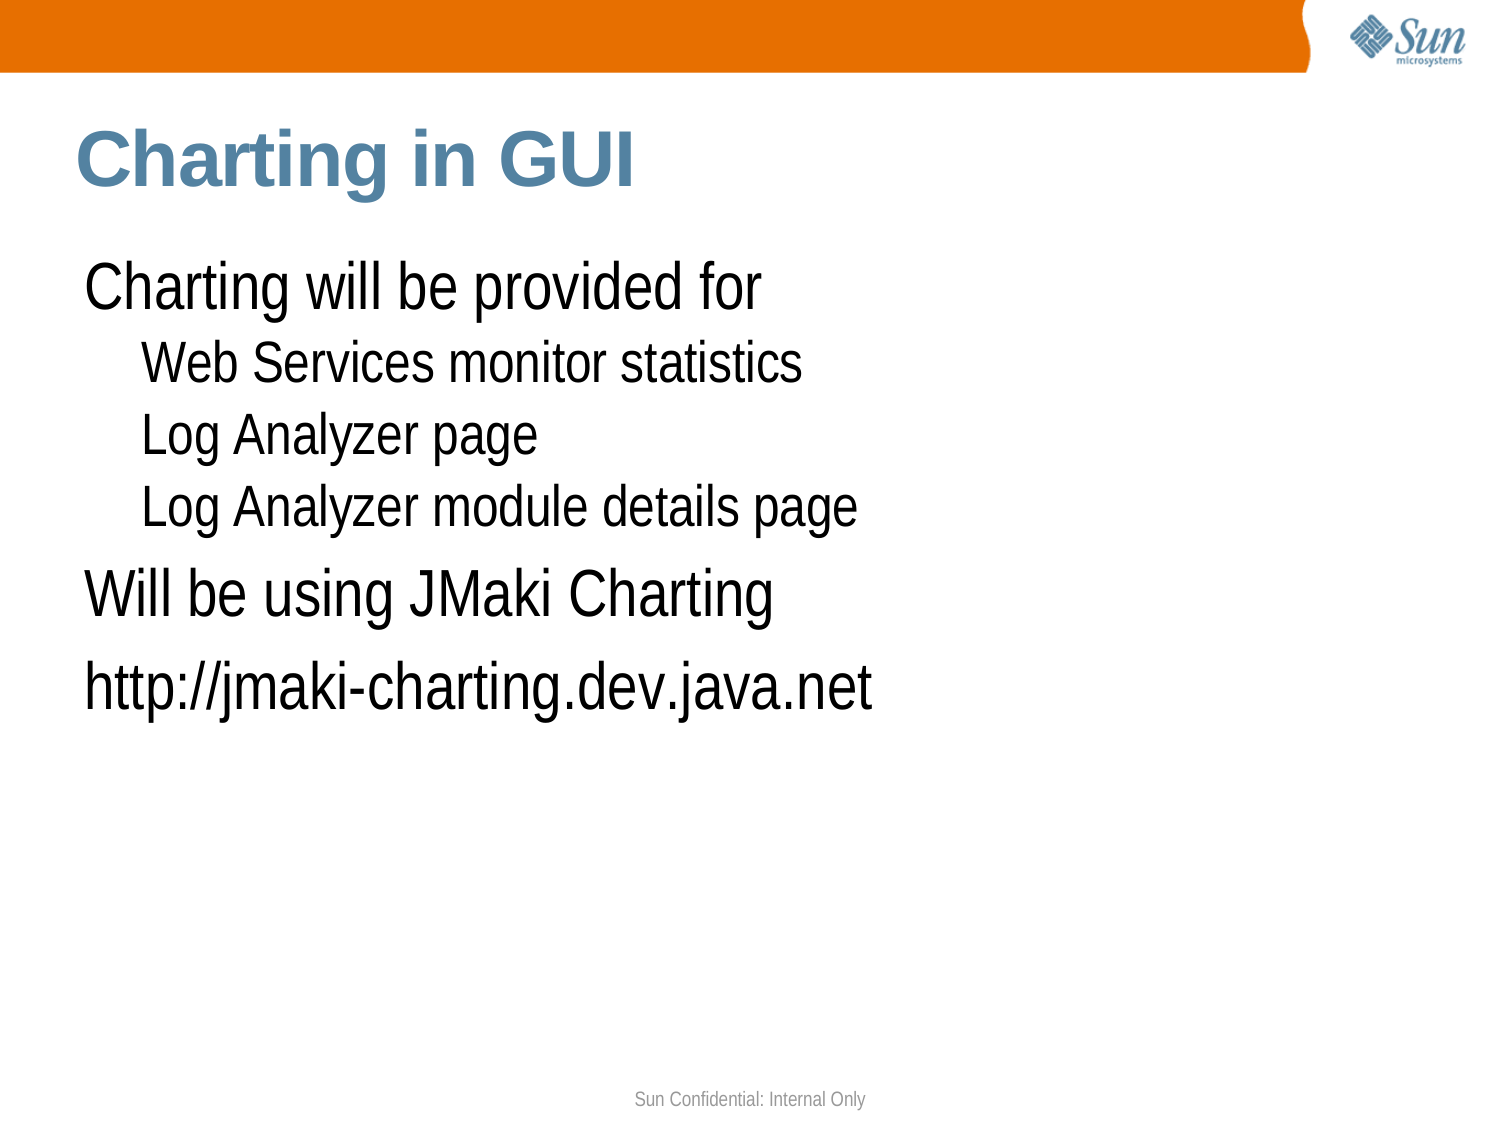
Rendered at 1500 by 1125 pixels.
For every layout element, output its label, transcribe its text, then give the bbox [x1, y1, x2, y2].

picture [0, 0, 1500, 75]
title Charting in GUI [75, 122, 1438, 228]
list Charting will be provided for Web Services monitor statistics Log Analyzer page Log Analyzer module details page Will be using JMaki Charting http://jmaki-charting.dev.java.net [64, 257, 1402, 1017]
